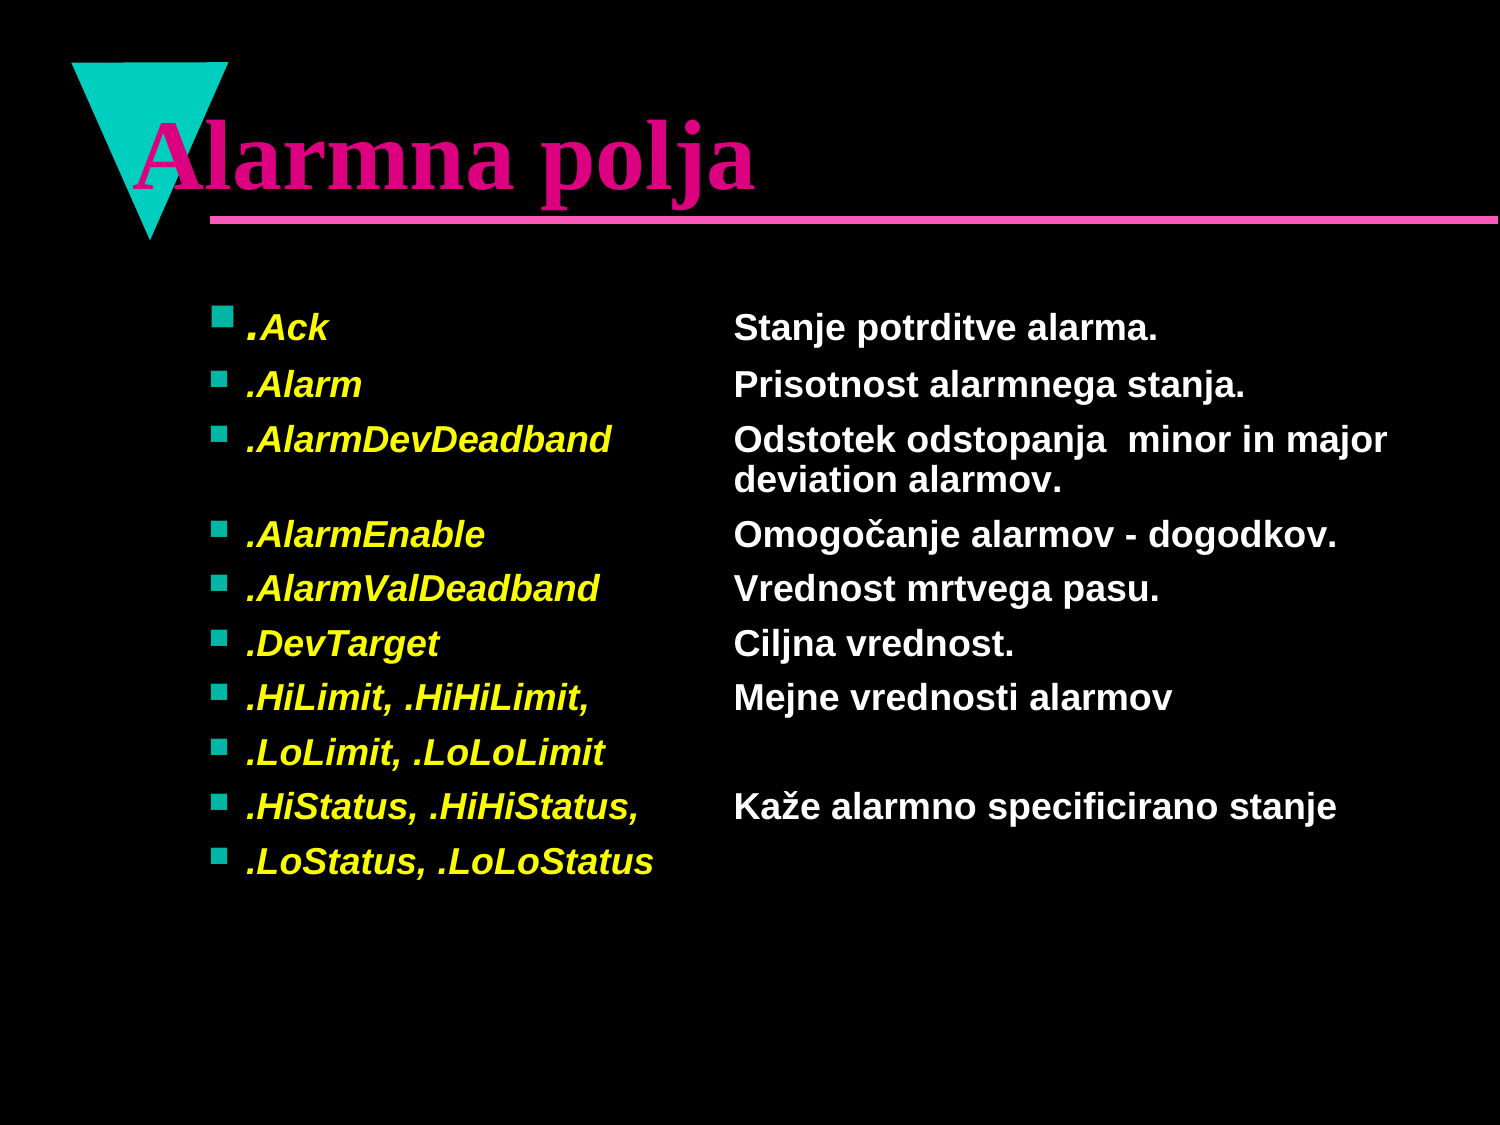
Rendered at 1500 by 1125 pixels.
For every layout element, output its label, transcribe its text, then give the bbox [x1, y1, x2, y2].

list .Ack Stanje potrditve alarma. .Alarm Prisotnost alarmnega stanja. .AlarmDevDeadband Odstotek odstopanja minor in major deviation alarmov. .AlarmEnable Omogočanje alarmov - dogodkov. .AlarmValDeadband Vrednost mrtvega pasu. .DevTarget Ciljna vrednost. .HiLimit, .HiHiLimit, Mejne vrednosti alarmov .LoLimit, .LoLoLimit .HiStatus, .HiHiStatus, Kaže alarmno specificirano stanje .LoStatus, .LoLoStatus [118, 289, 1500, 963]
title Alarmna polja [117, 63, 1500, 251]
